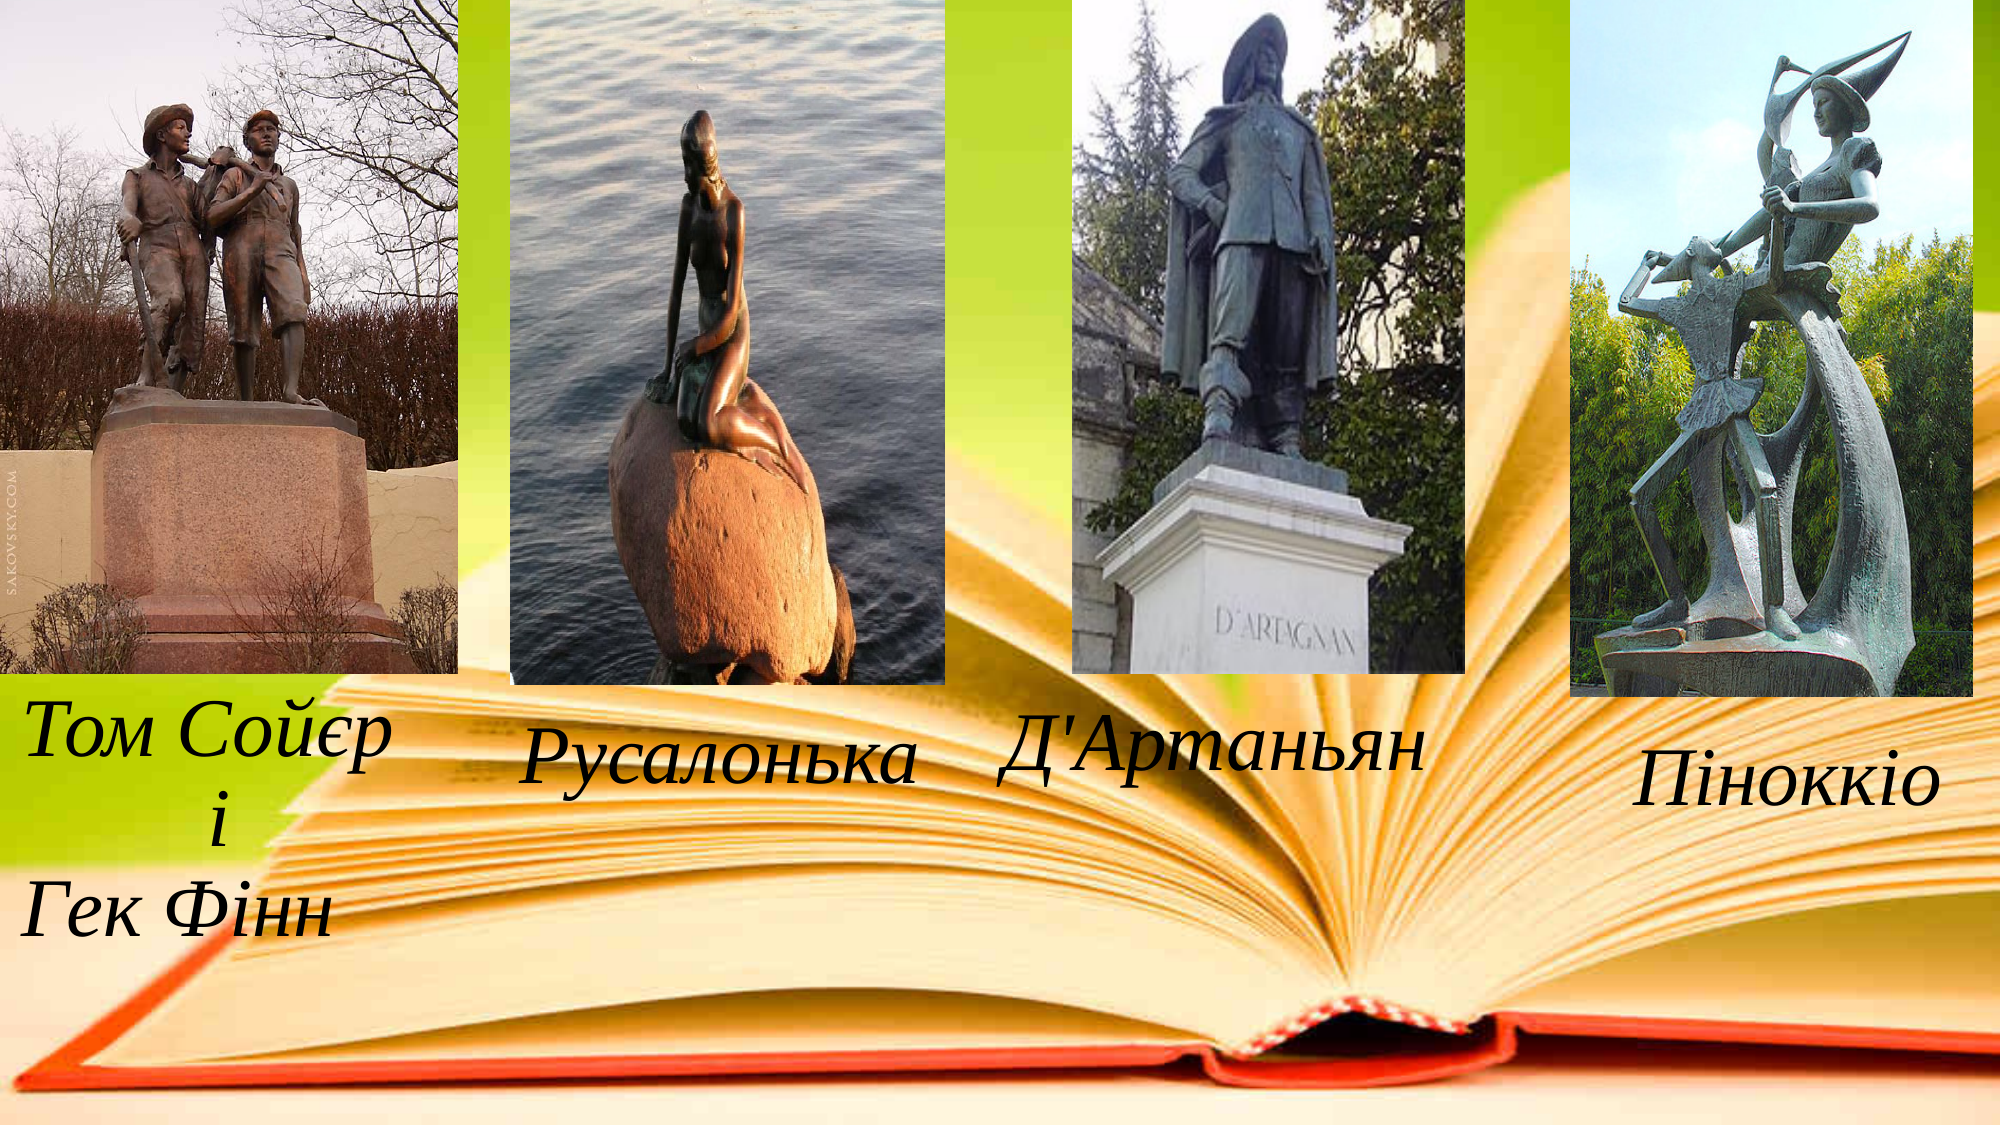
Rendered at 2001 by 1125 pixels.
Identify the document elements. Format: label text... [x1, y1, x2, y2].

text_box Д'Артаньян [1003, 696, 1458, 790]
text_box Піноккіо [1633, 732, 1973, 825]
picture [0, 0, 2000, 1125]
text_box Русалонька [519, 710, 973, 804]
text_box Том Сойєр і Гек Фінн [21, 685, 570, 944]
